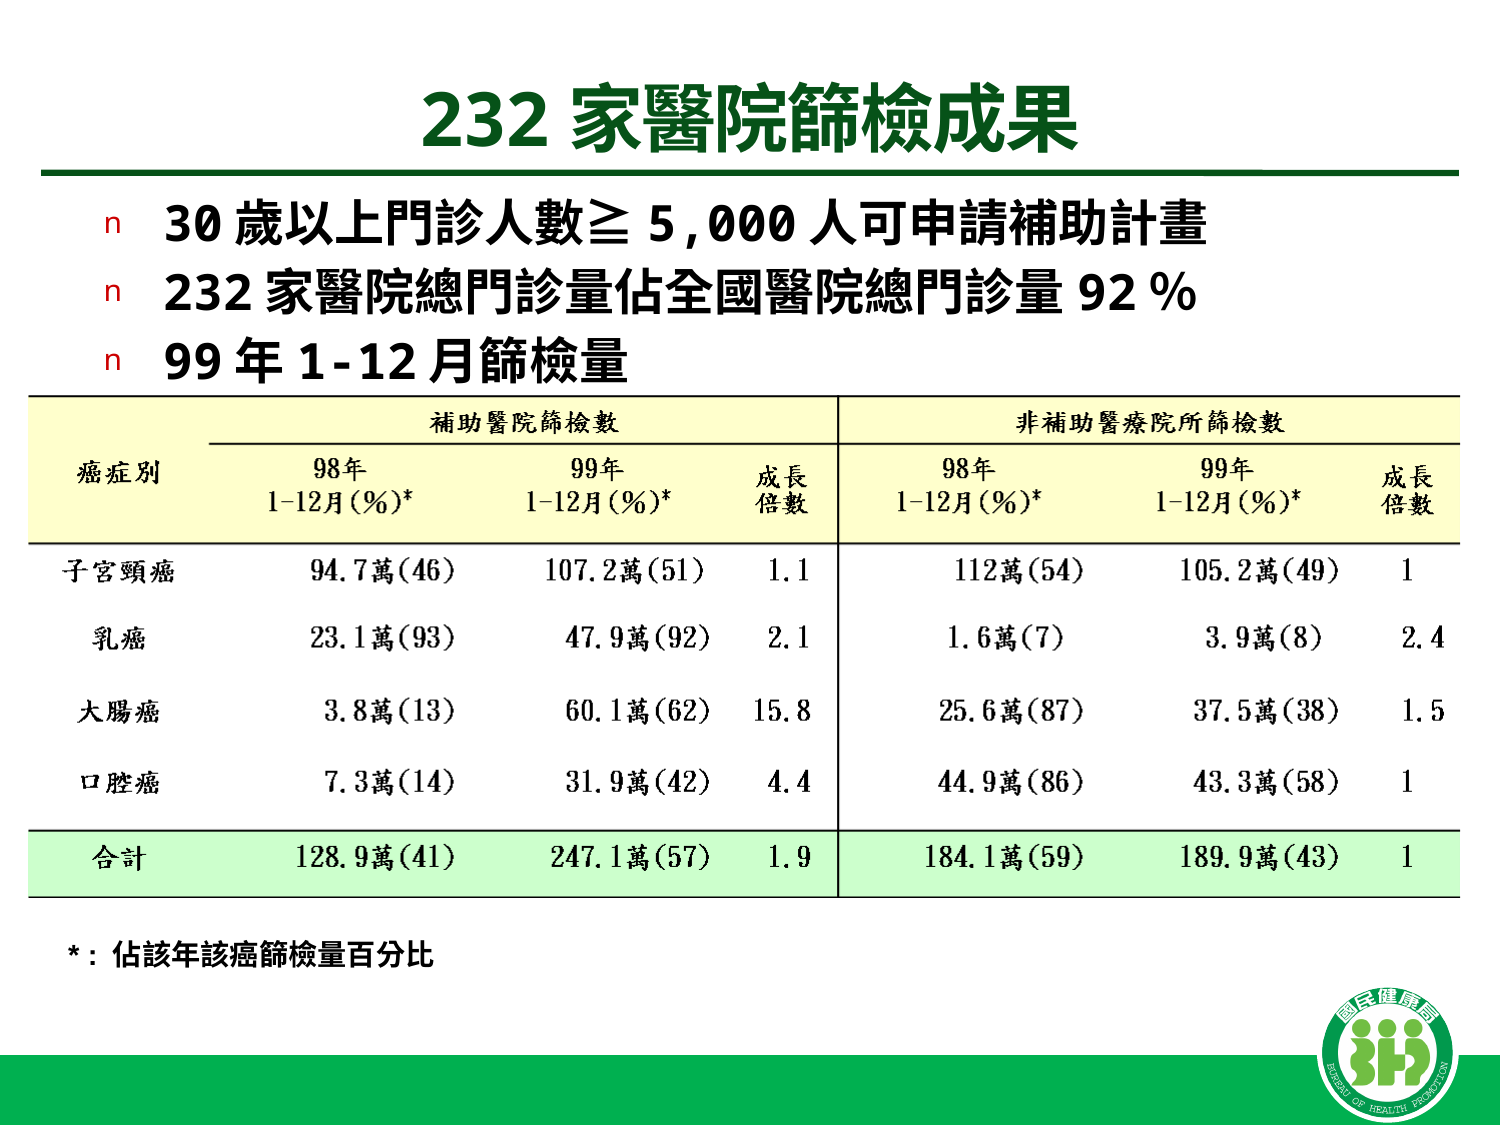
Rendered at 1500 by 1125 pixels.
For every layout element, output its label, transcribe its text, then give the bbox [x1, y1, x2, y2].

text_box 30歲以上門診人數≧5,000人可申請補助計畫 232家醫院總門診量佔全國醫院總門診量92％ 99年1-12月篩檢量 [88, 196, 1388, 395]
text_box * : 佔該年該癌篩檢量百分比 [53, 928, 1424, 979]
picture [28, 396, 1462, 899]
title 232家醫院篩檢成果 [0, 42, 1500, 169]
